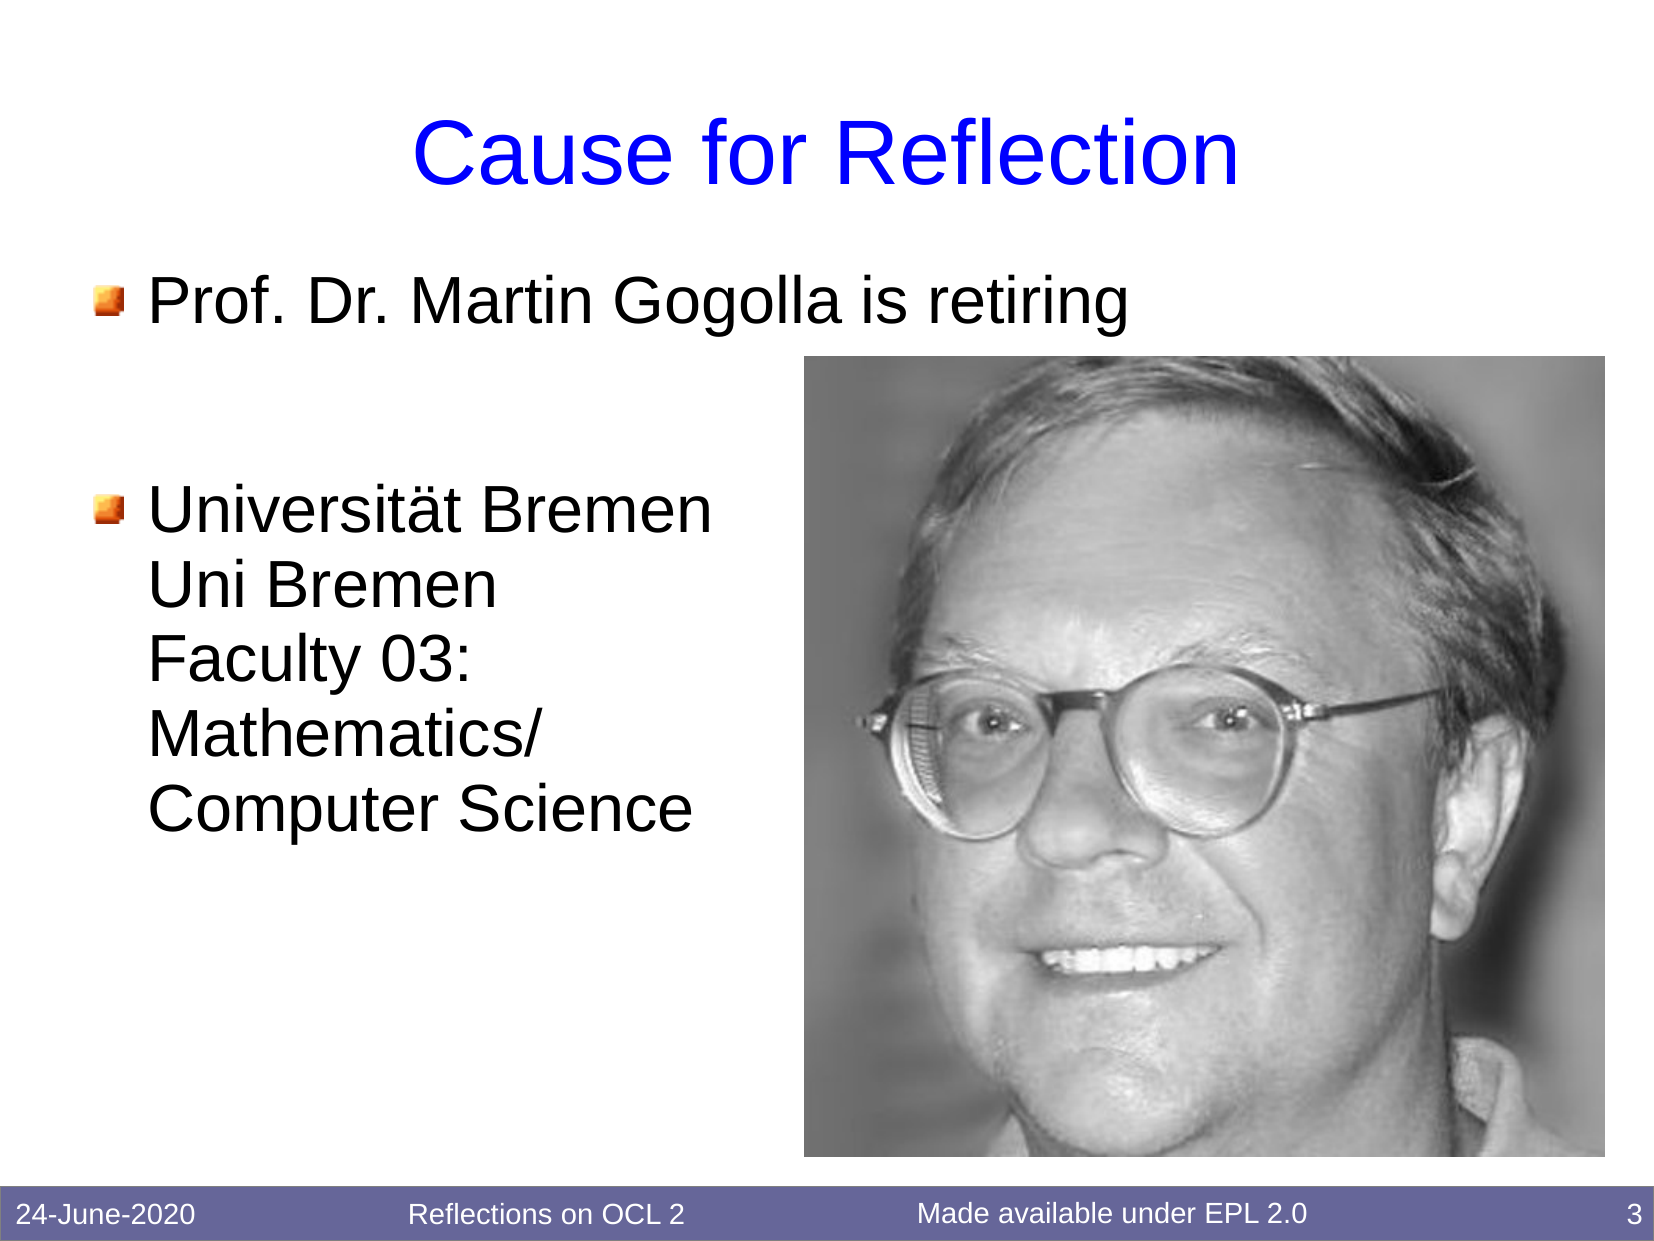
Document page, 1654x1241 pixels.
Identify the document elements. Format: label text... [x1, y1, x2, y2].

list Prof. Dr. Martin Gogolla is retiring Universität Bremen Uni Bremen Faculty 03: Mathematics/ Computer Science [76, 263, 1613, 983]
picture [804, 356, 1605, 1157]
title Cause for Reflection [82, 49, 1571, 257]
